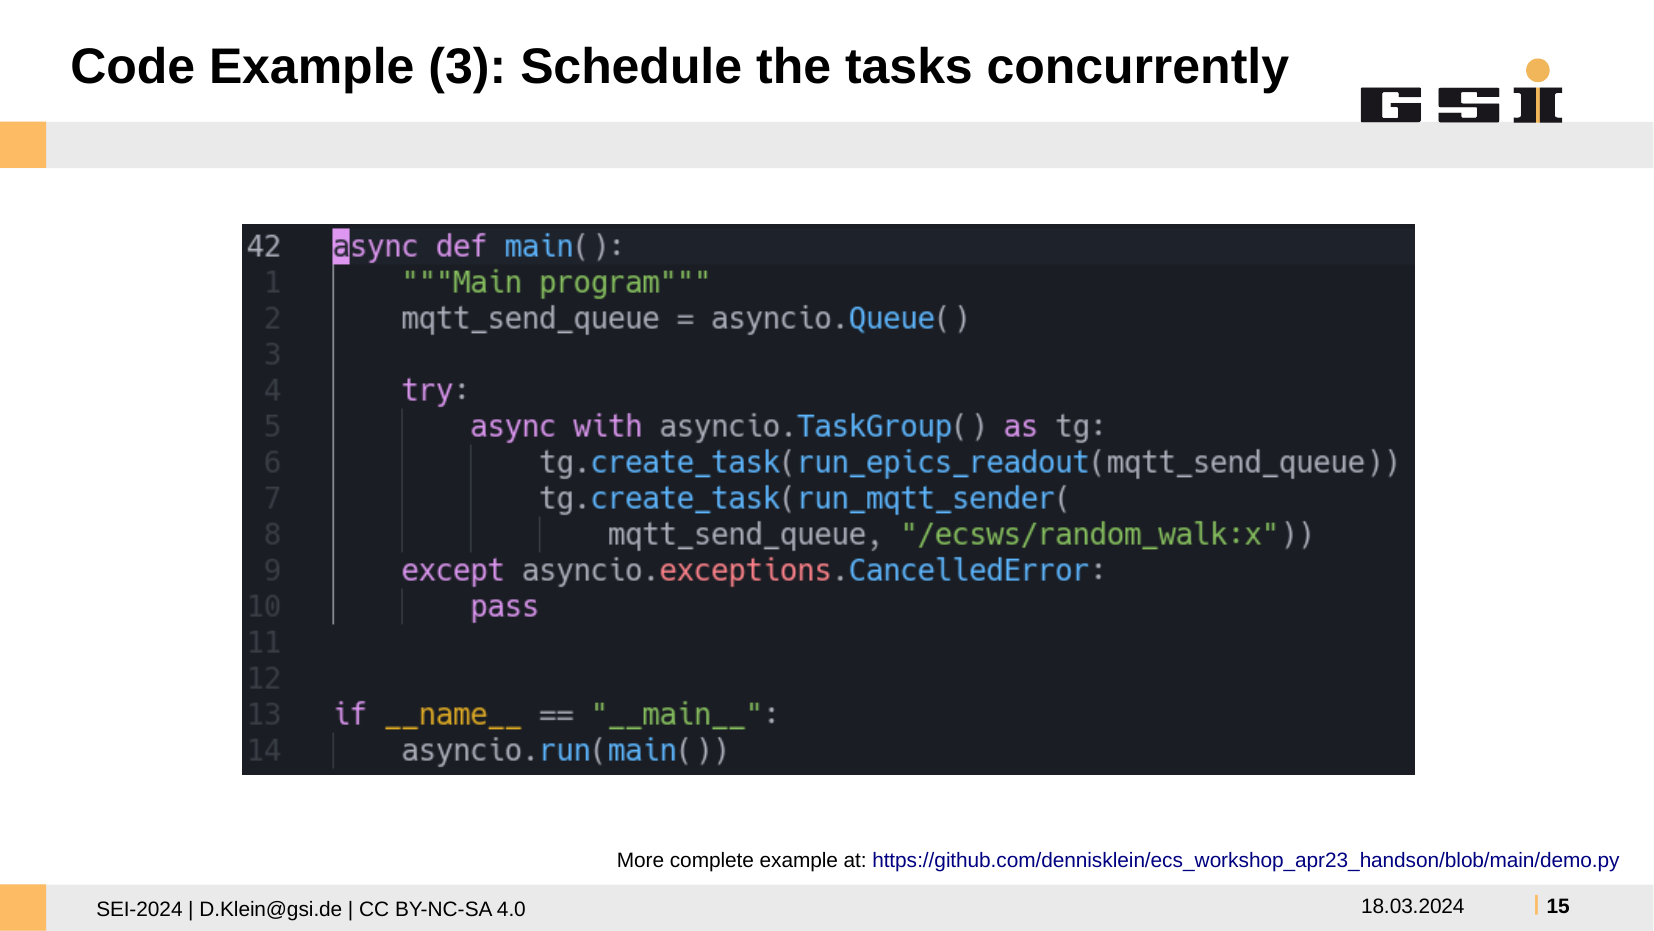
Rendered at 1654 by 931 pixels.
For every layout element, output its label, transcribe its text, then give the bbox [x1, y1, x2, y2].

text_box More complete example at: https://github.com/dennisklein/ecs_workshop_apr23_handson/blob/main/demo.py [602, 841, 1635, 880]
title Code Example (3): Schedule the tasks concurrently [70, 10, 1296, 123]
picture [1359, 56, 1564, 125]
picture [242, 224, 1415, 775]
